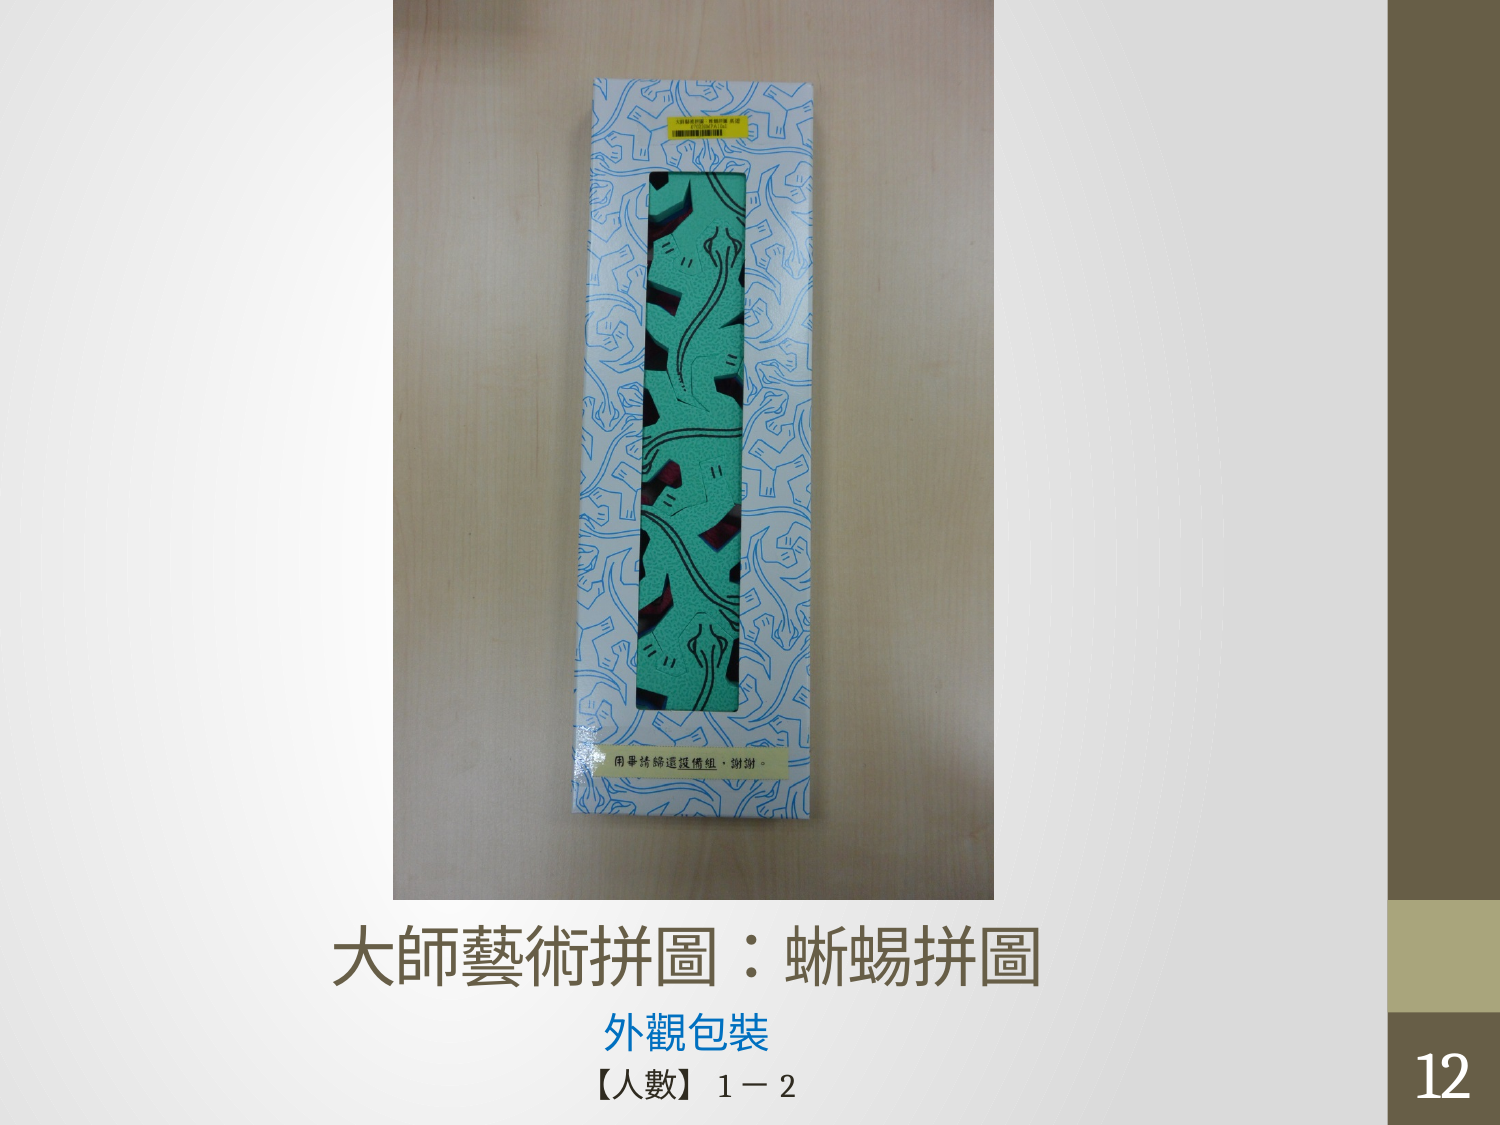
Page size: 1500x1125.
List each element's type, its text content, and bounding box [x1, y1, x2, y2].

picture [393, 0, 994, 900]
title 大師藝術拼圖：蜥蜴拼圖 [49, 905, 1325, 999]
list 外觀包裝 【人數】1－2 [49, 999, 1325, 1125]
text_box 12 [1387, 1023, 1500, 1119]
